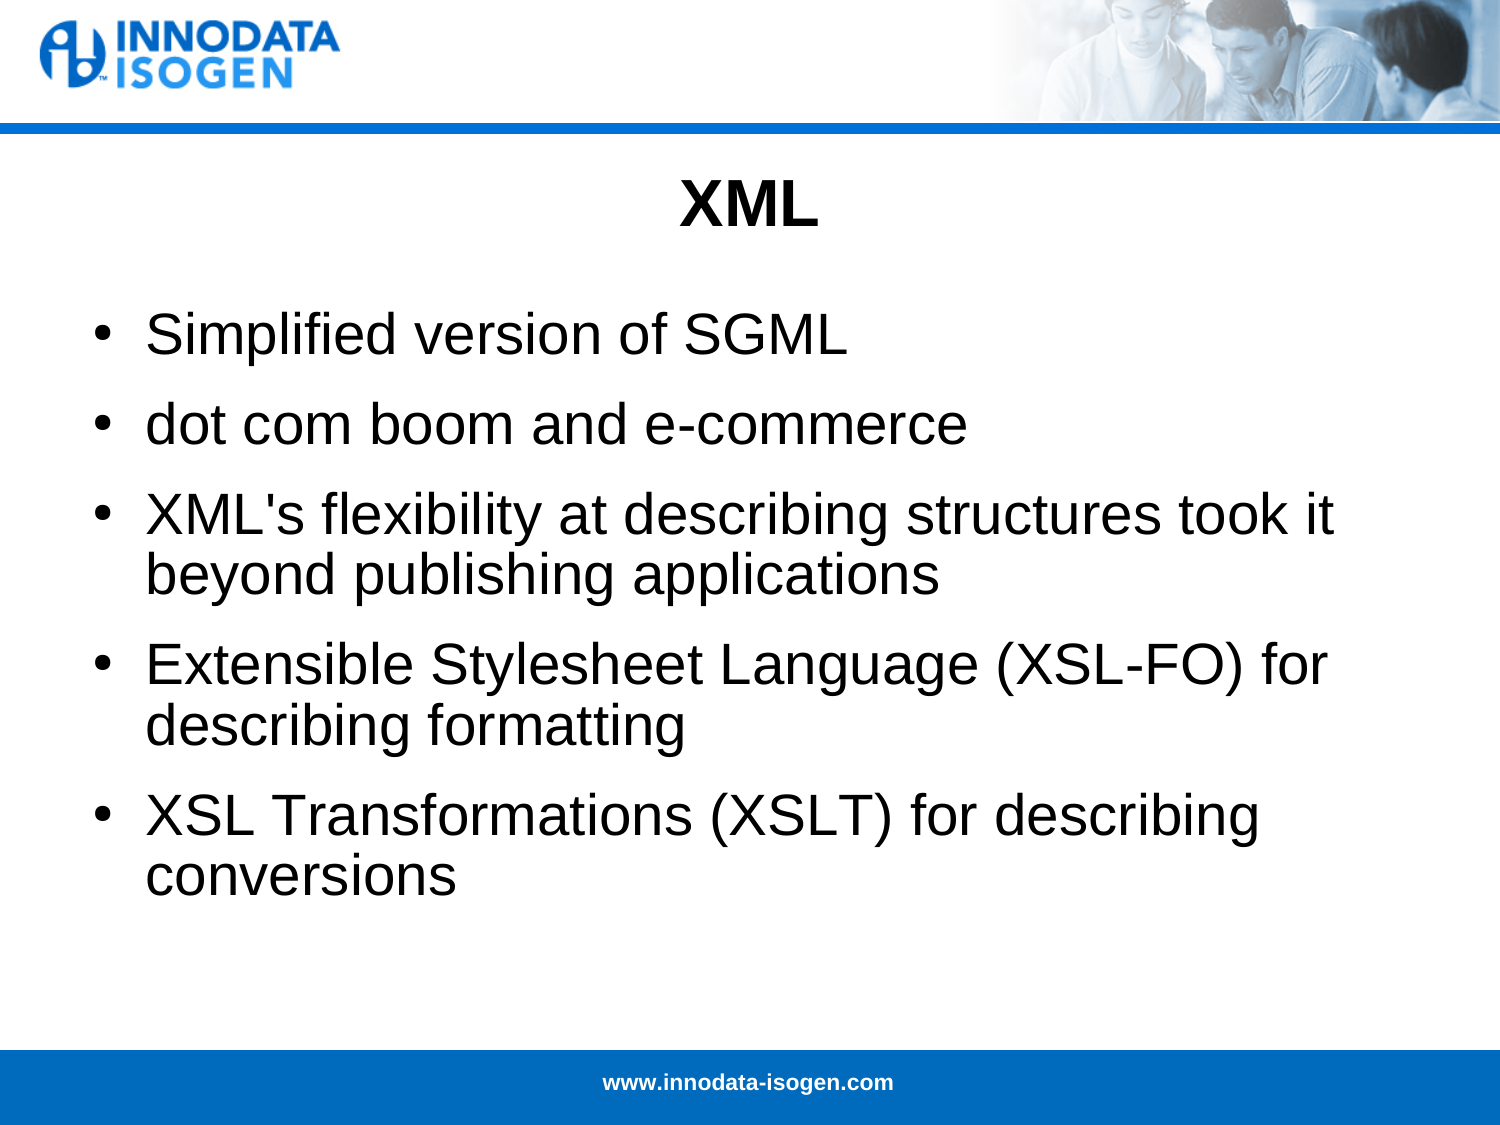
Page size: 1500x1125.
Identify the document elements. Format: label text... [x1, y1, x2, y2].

picture [0, 123, 74, 134]
list Simplified version of SGML dot com boom and e-commerce XML's flexibility at describing structures took it beyond publishing applications Extensible Stylesheet Language (XSL-FO) for describing formatting XSL Transformations (XSLT) for describing conversions [74, 306, 1425, 1006]
title XML [74, 111, 1426, 300]
picture [1426, 123, 1500, 134]
picture [0, 0, 1500, 121]
